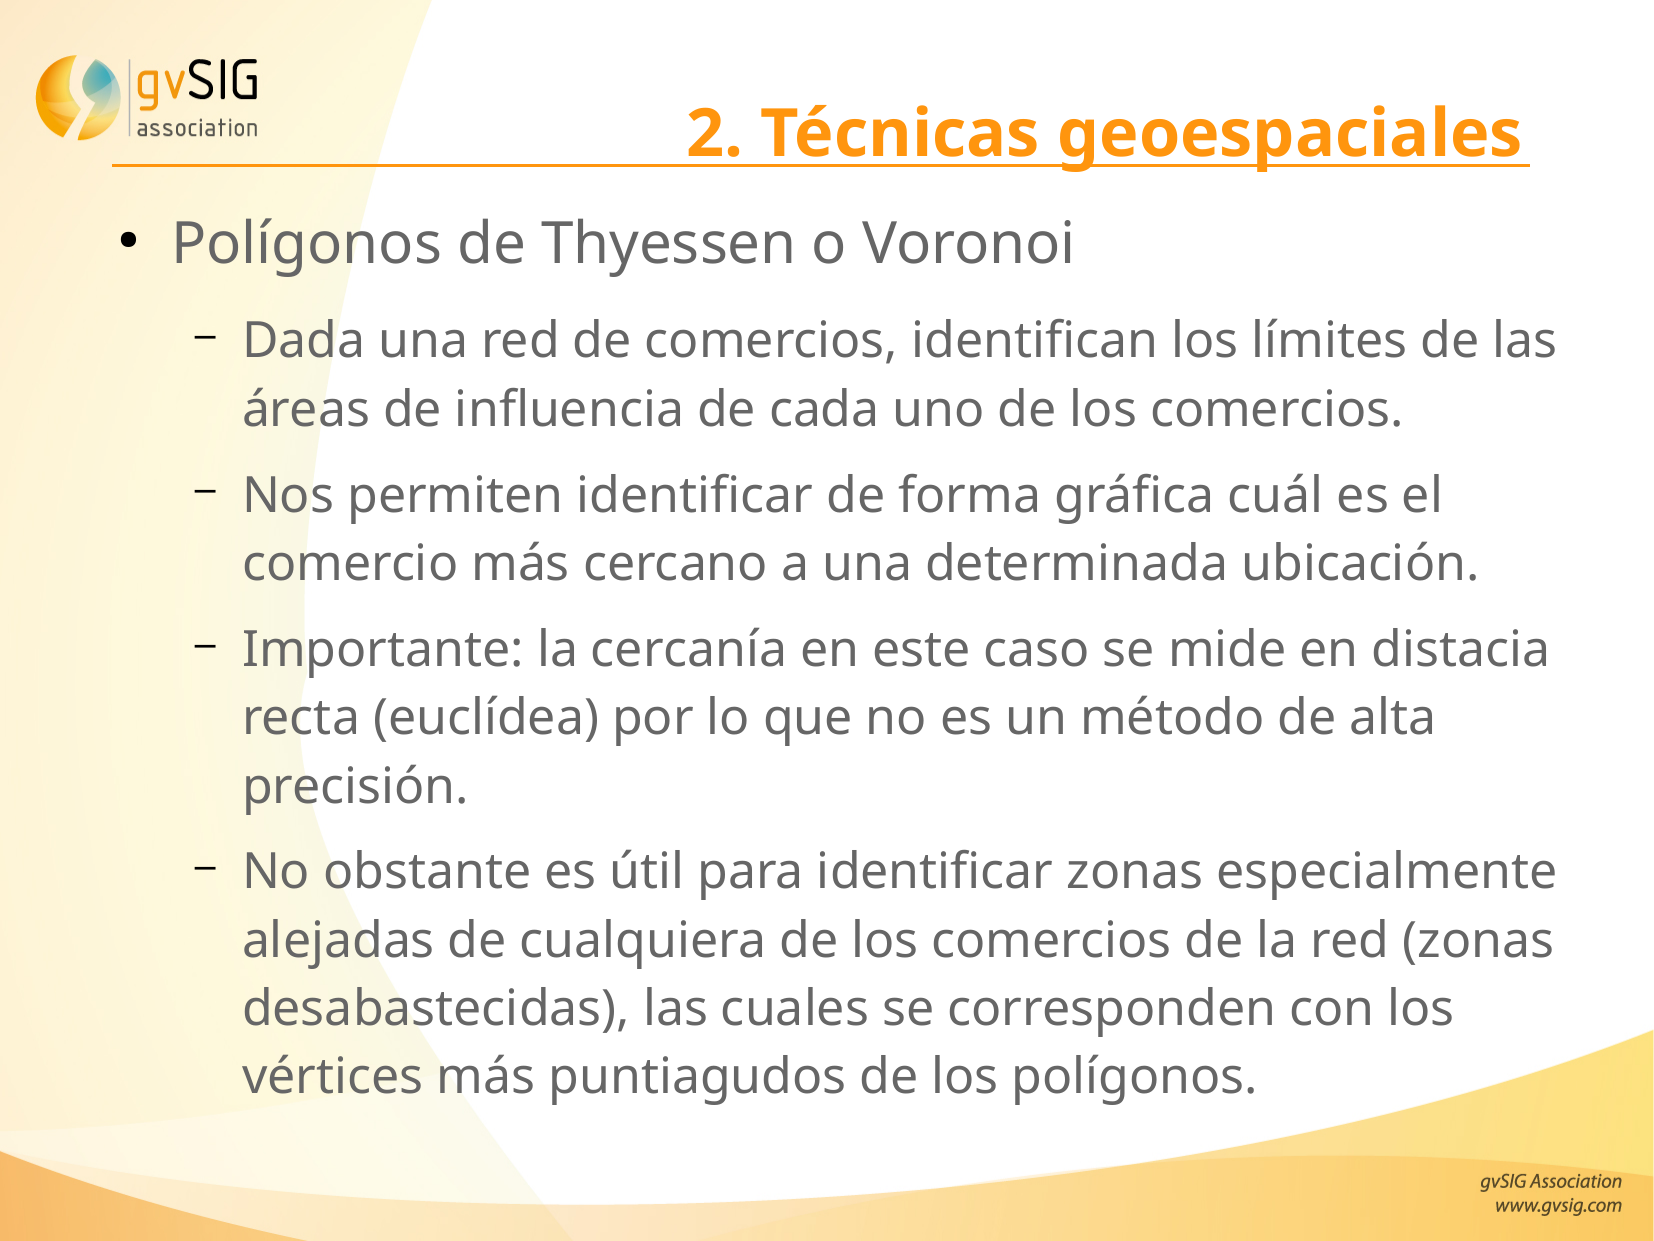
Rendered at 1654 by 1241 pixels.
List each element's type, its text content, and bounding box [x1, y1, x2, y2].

title 2. Técnicas geoespaciales [295, 84, 1524, 184]
list Polígonos de Thyessen o Voronoi Dada una red de comercios, identifican los límites de las áreas de influencia de cada uno de los comercios. Nos permiten identificar de forma gráfica cuál es el comercio más cercano a una determinada ubicación. Importante: la cercanía en este caso se mide en distacia recta (euclídea) por lo que no es un método de alta precisión. No obstante es útil para identificar zonas especialmente alejadas de cualquiera de los comercios de la red (zonas desabastecidas), las cuales se corresponden con los vértices más puntiagudos de los polígonos. [29, 201, 1625, 1049]
picture [0, 0, 1654, 1241]
